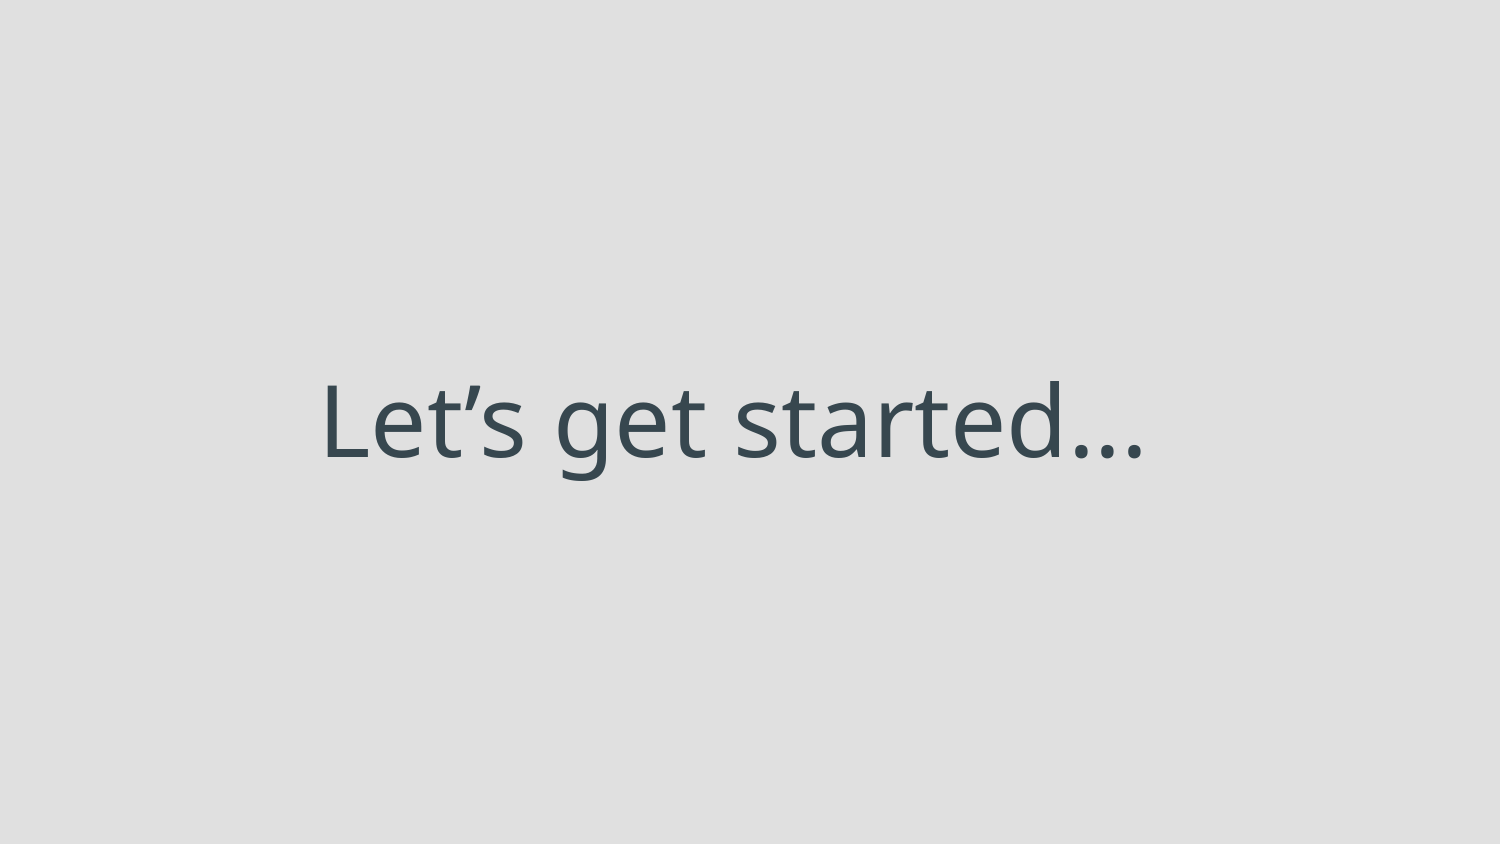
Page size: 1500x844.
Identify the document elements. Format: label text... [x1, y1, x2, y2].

title Let’s get started... [55, 36, 1413, 798]
